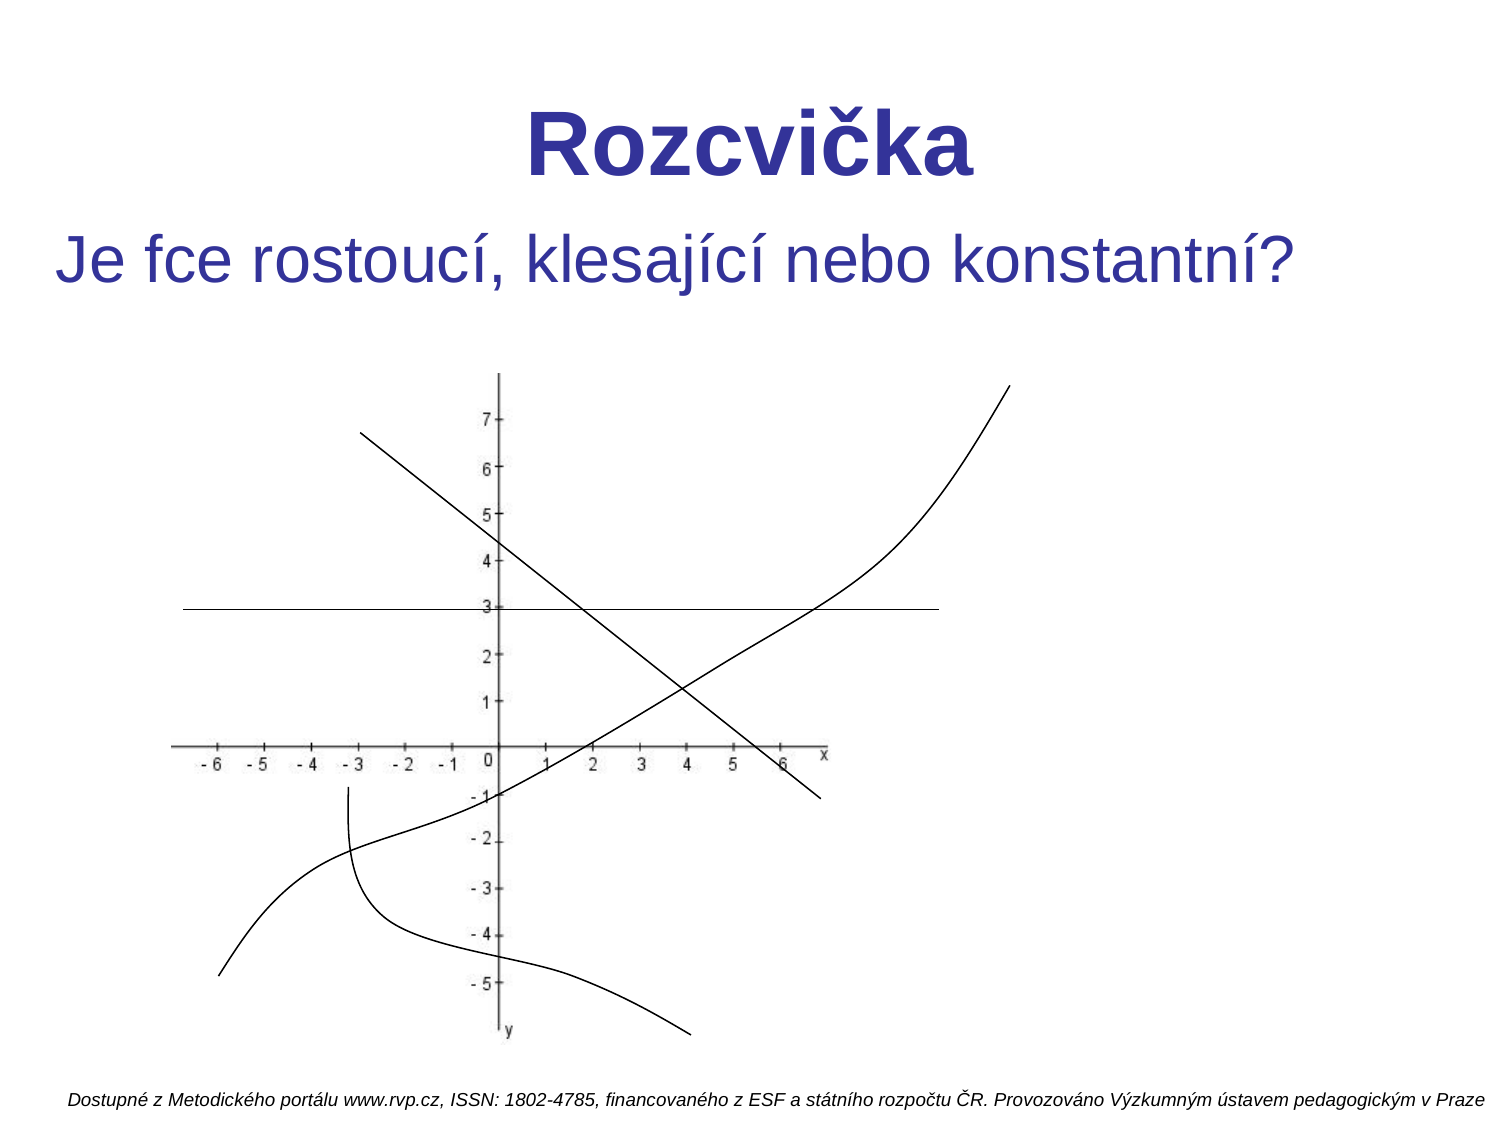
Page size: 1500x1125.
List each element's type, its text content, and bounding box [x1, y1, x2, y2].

text_box Je fce rostoucí, klesající nebo konstantní? [41, 207, 1436, 304]
title Rozcvička [75, 45, 1426, 207]
text_box [586, 610, 809, 687]
text_box [171, 373, 834, 1045]
text_box Dostupné z Metodického portálu www.rvp.cz, ISSN: 1802-4785, financovaného z ESF a státního rozpočtu ČR. Provozováno Výzkumným ústavem pedagogickým v Praze [52, 1080, 1500, 1118]
text_box [818, 598, 834, 609]
